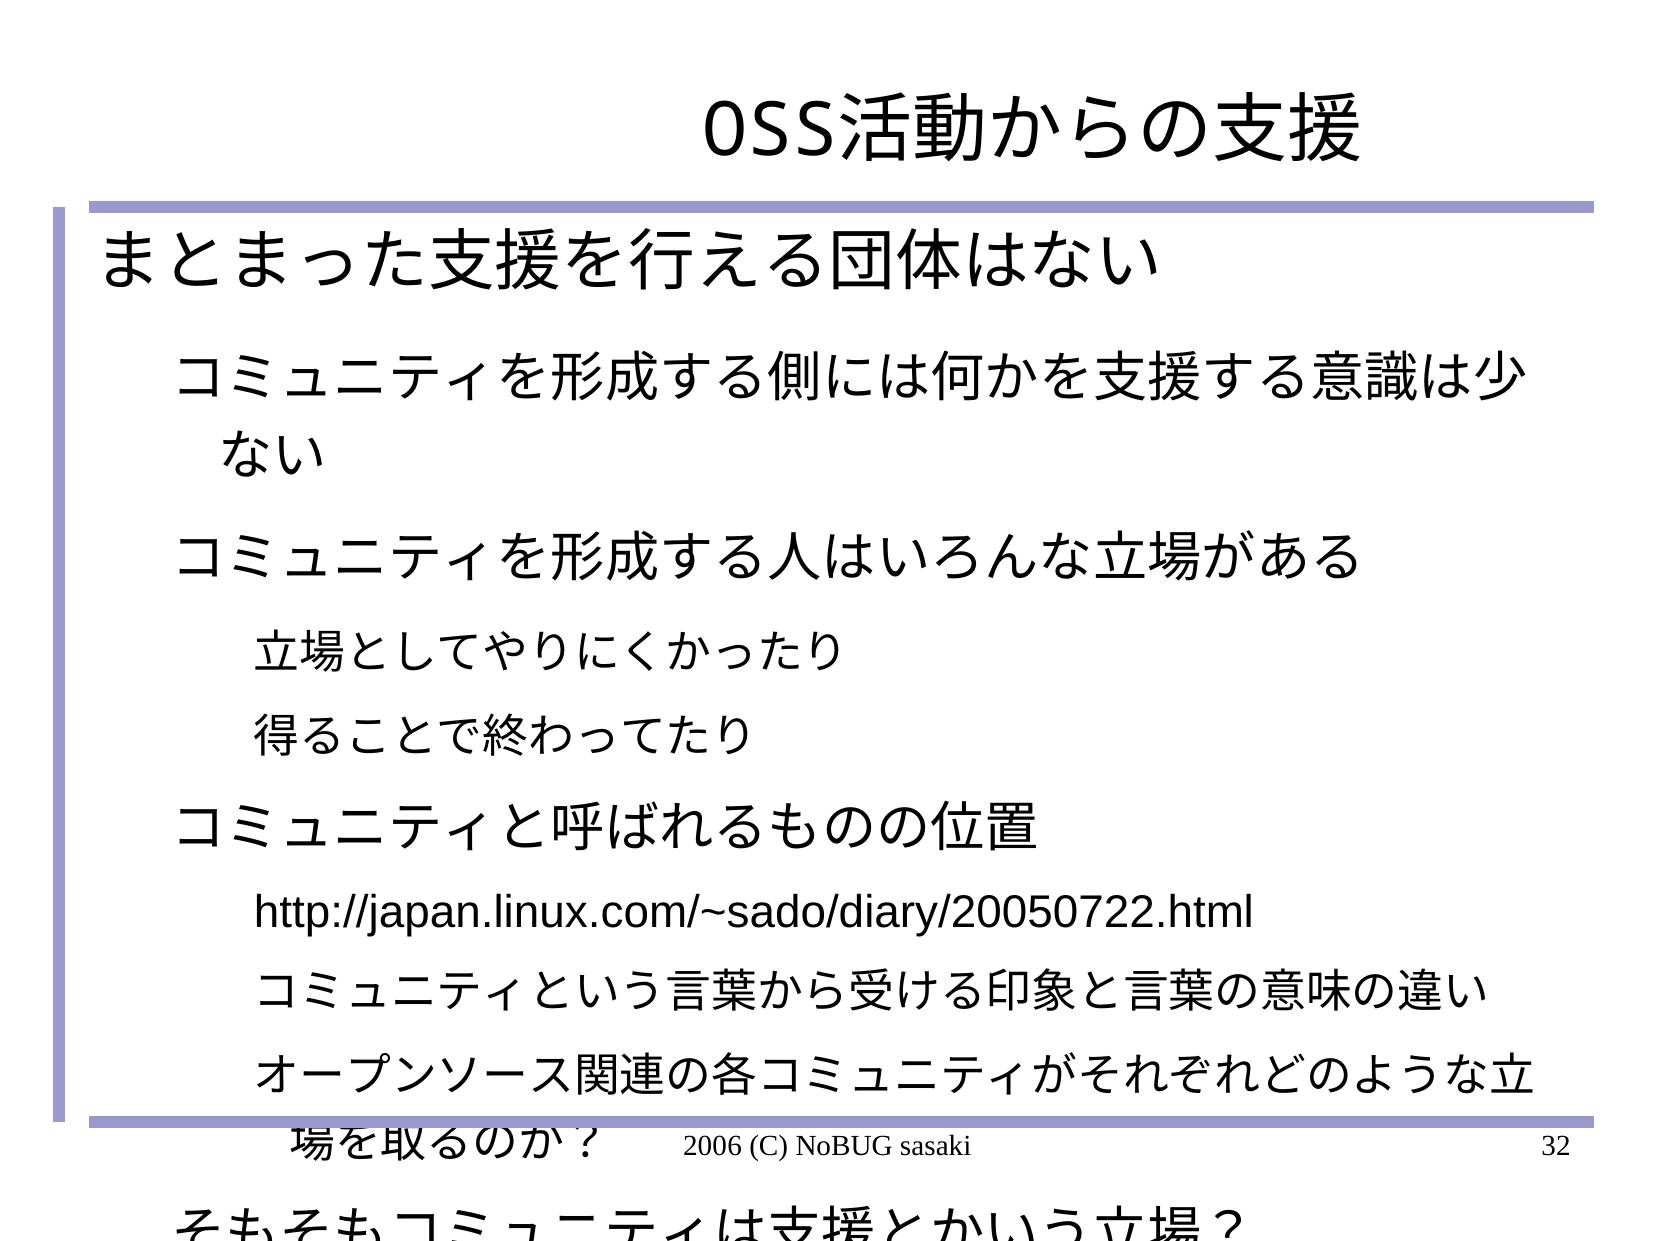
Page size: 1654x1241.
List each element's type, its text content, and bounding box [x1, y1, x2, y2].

title OSS活動からの支援 [501, 59, 1563, 187]
list まとまった支援を行える団体はない コミュニティを形成する側には何かを支援する意識は少ない コミュニティを形成する人はいろんな立場がある 立場としてやりにくかったり 得ることで終わってたり コミュニティと呼ばれるものの位置 http://japan.linux.com/~sado/diary/20050722.html コミュニティという言葉から受ける印象と言葉の意味の違い オープンソース関連の各コミュニティがそれぞれどのような立場を取るのか？ そもそもコミュニティは支援とかいう立場？ [76, 206, 1565, 1123]
